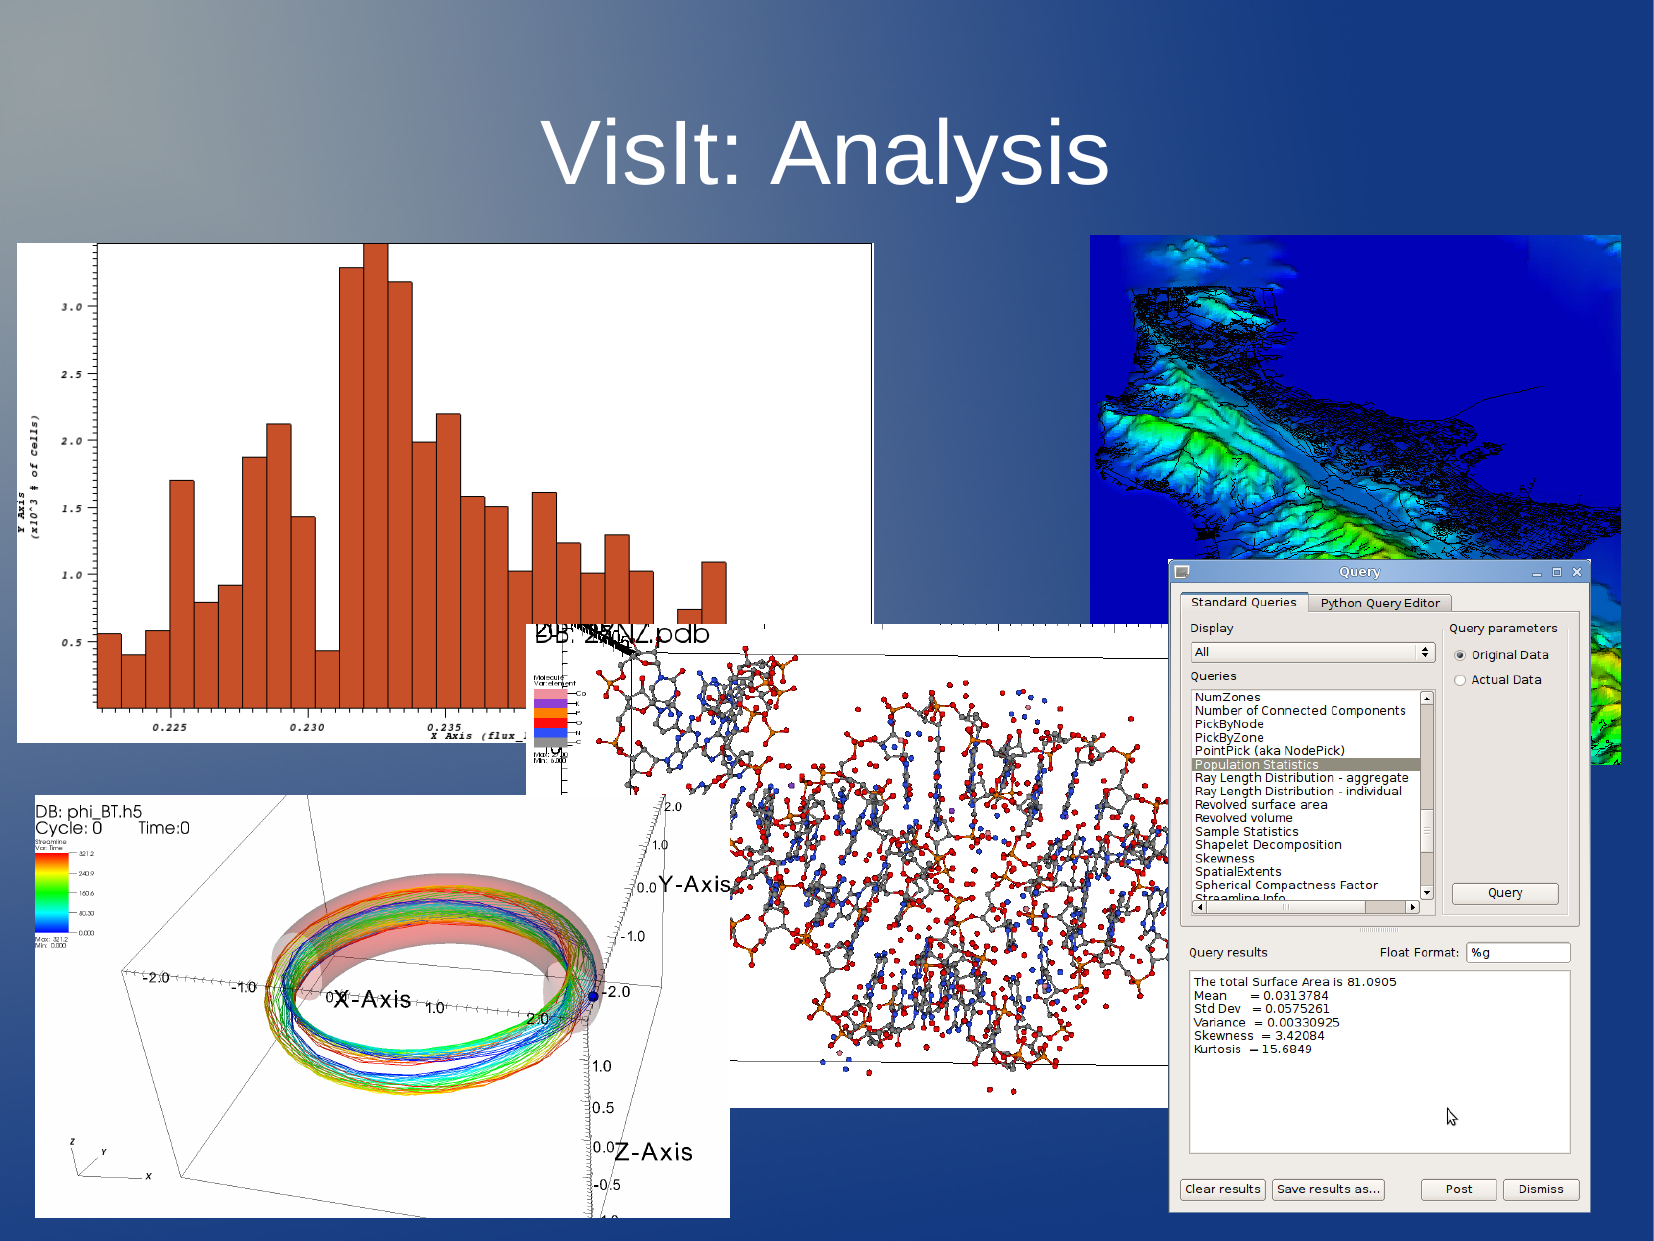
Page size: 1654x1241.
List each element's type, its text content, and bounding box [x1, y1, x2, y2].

picture [0, 0, 1654, 1241]
title VisIt: Analysis [82, 56, 1571, 250]
